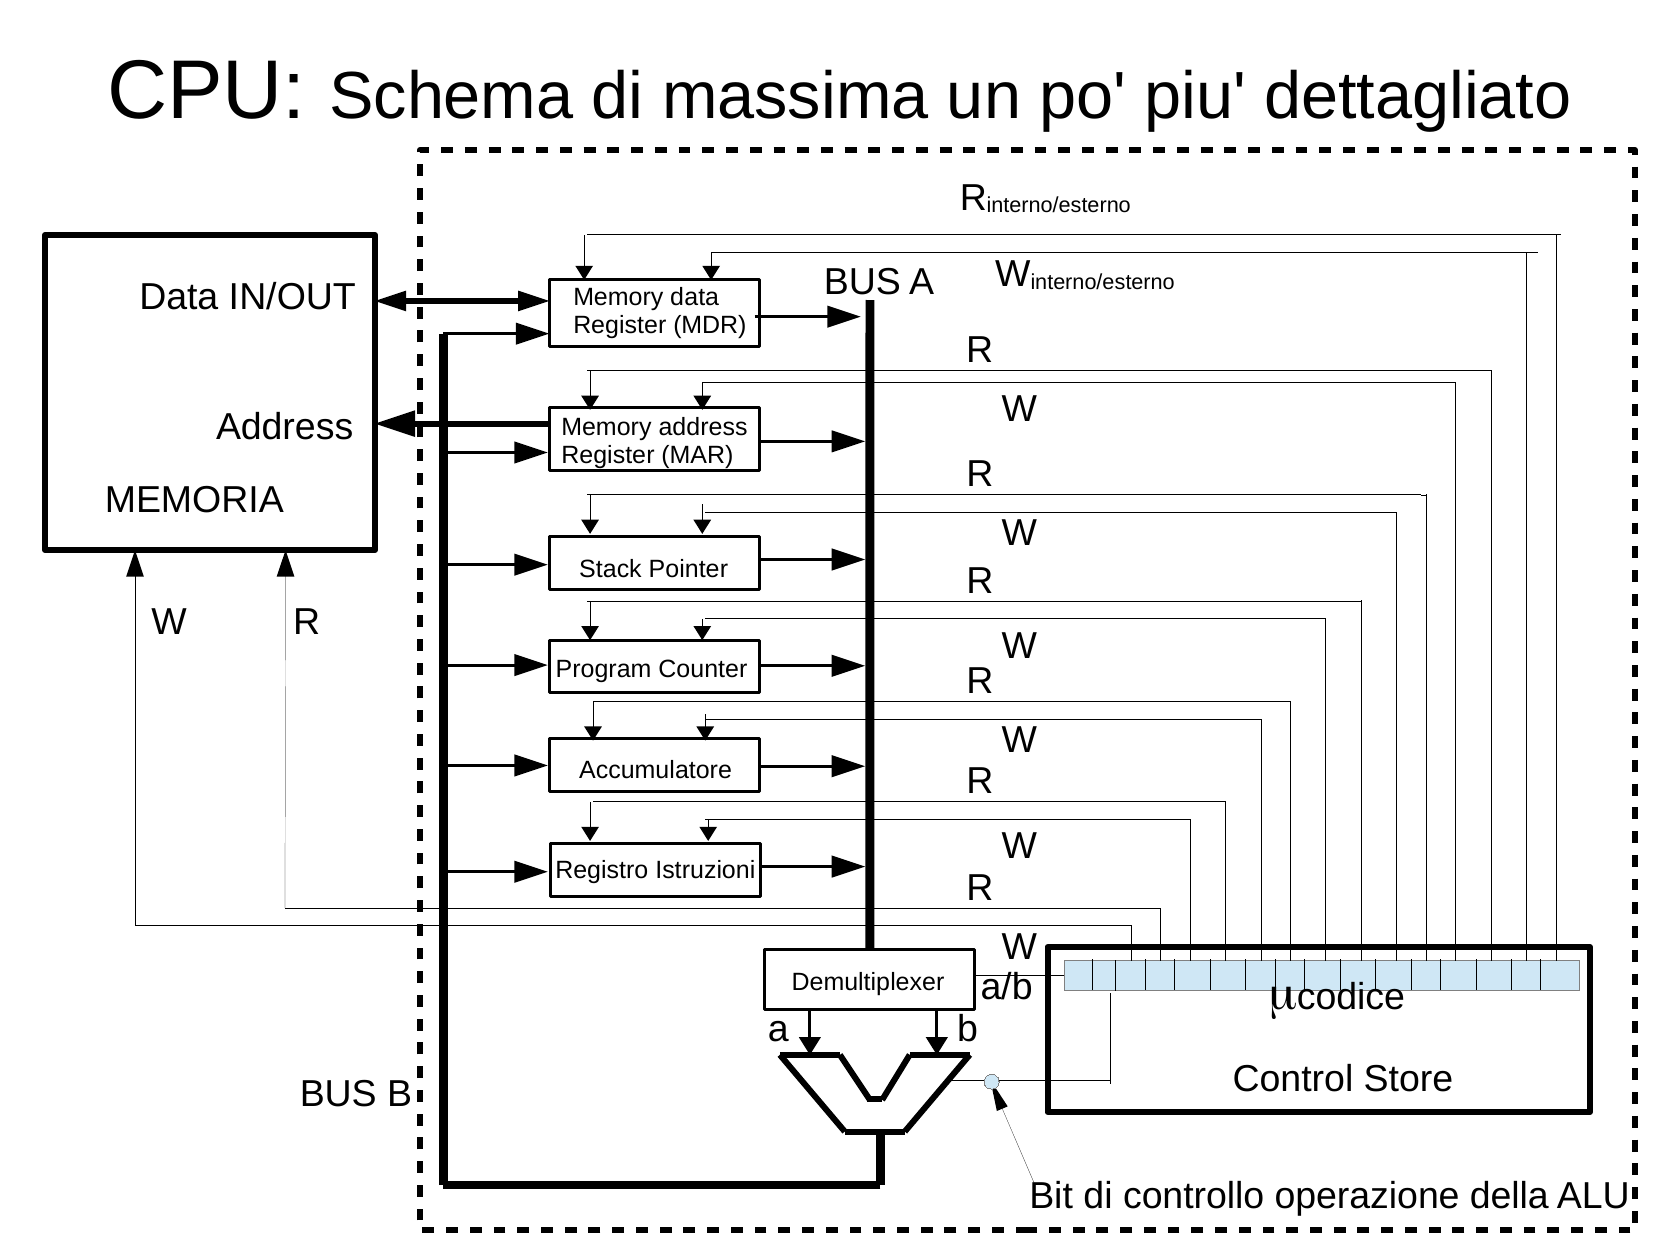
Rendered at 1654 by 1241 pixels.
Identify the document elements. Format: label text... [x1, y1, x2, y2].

text_box [1116, 960, 1275, 991]
text_box b [942, 999, 993, 1057]
title CPU: Schema di massima un po' piu' dettagliato [30, 30, 1621, 151]
text_box [1276, 960, 1304, 967]
text_box W [986, 380, 1053, 438]
text_box Demultiplexer [776, 960, 960, 1004]
text_box Accumulatore [564, 747, 748, 791]
text_box [1064, 960, 1115, 991]
text_box Registro Istruzioni [540, 848, 771, 892]
text_box W [986, 711, 1053, 768]
text_box Control Store [1217, 1050, 1516, 1108]
text_box R [951, 445, 1009, 503]
text_box mcodice [1253, 967, 1551, 1044]
text_box BUS B [285, 1065, 428, 1122]
text_box W [986, 504, 1053, 562]
text_box W [136, 593, 202, 650]
text_box [1305, 960, 1340, 967]
text_box Program Counter [540, 647, 763, 691]
text_box [1541, 960, 1580, 991]
text_box Bit di controllo operazione della ALU [1014, 1167, 1645, 1225]
text_box R [951, 752, 1009, 810]
text_box Memory address Register (MAR) [546, 405, 770, 477]
text_box Memory data Register (MDR) [558, 275, 762, 347]
text_box [1412, 960, 1440, 967]
text_box [1376, 960, 1411, 967]
text_box R [278, 593, 335, 650]
text_box [984, 1074, 1000, 1090]
text_box R [951, 858, 1009, 916]
text_box Address [201, 397, 369, 455]
text_box MEMORIA [90, 471, 301, 529]
text_box BUS A [809, 252, 950, 310]
text_box Winterno/esterno [980, 245, 1190, 315]
text_box [1341, 960, 1375, 967]
text_box R [951, 321, 1009, 379]
text_box Data IN/OUT [124, 267, 371, 325]
text_box a [753, 999, 804, 1057]
text_box W [986, 917, 1053, 975]
text_box [1512, 960, 1540, 967]
text_box a/b [965, 958, 1048, 1016]
text_box W [986, 817, 1053, 875]
text_box Stack Pointer [564, 547, 744, 590]
text_box R [951, 551, 1009, 609]
text_box W [986, 616, 1053, 674]
text_box [1441, 960, 1476, 967]
text_box [1477, 960, 1511, 967]
text_box R [951, 652, 1009, 709]
text_box Rinterno/esterno [945, 168, 1146, 238]
